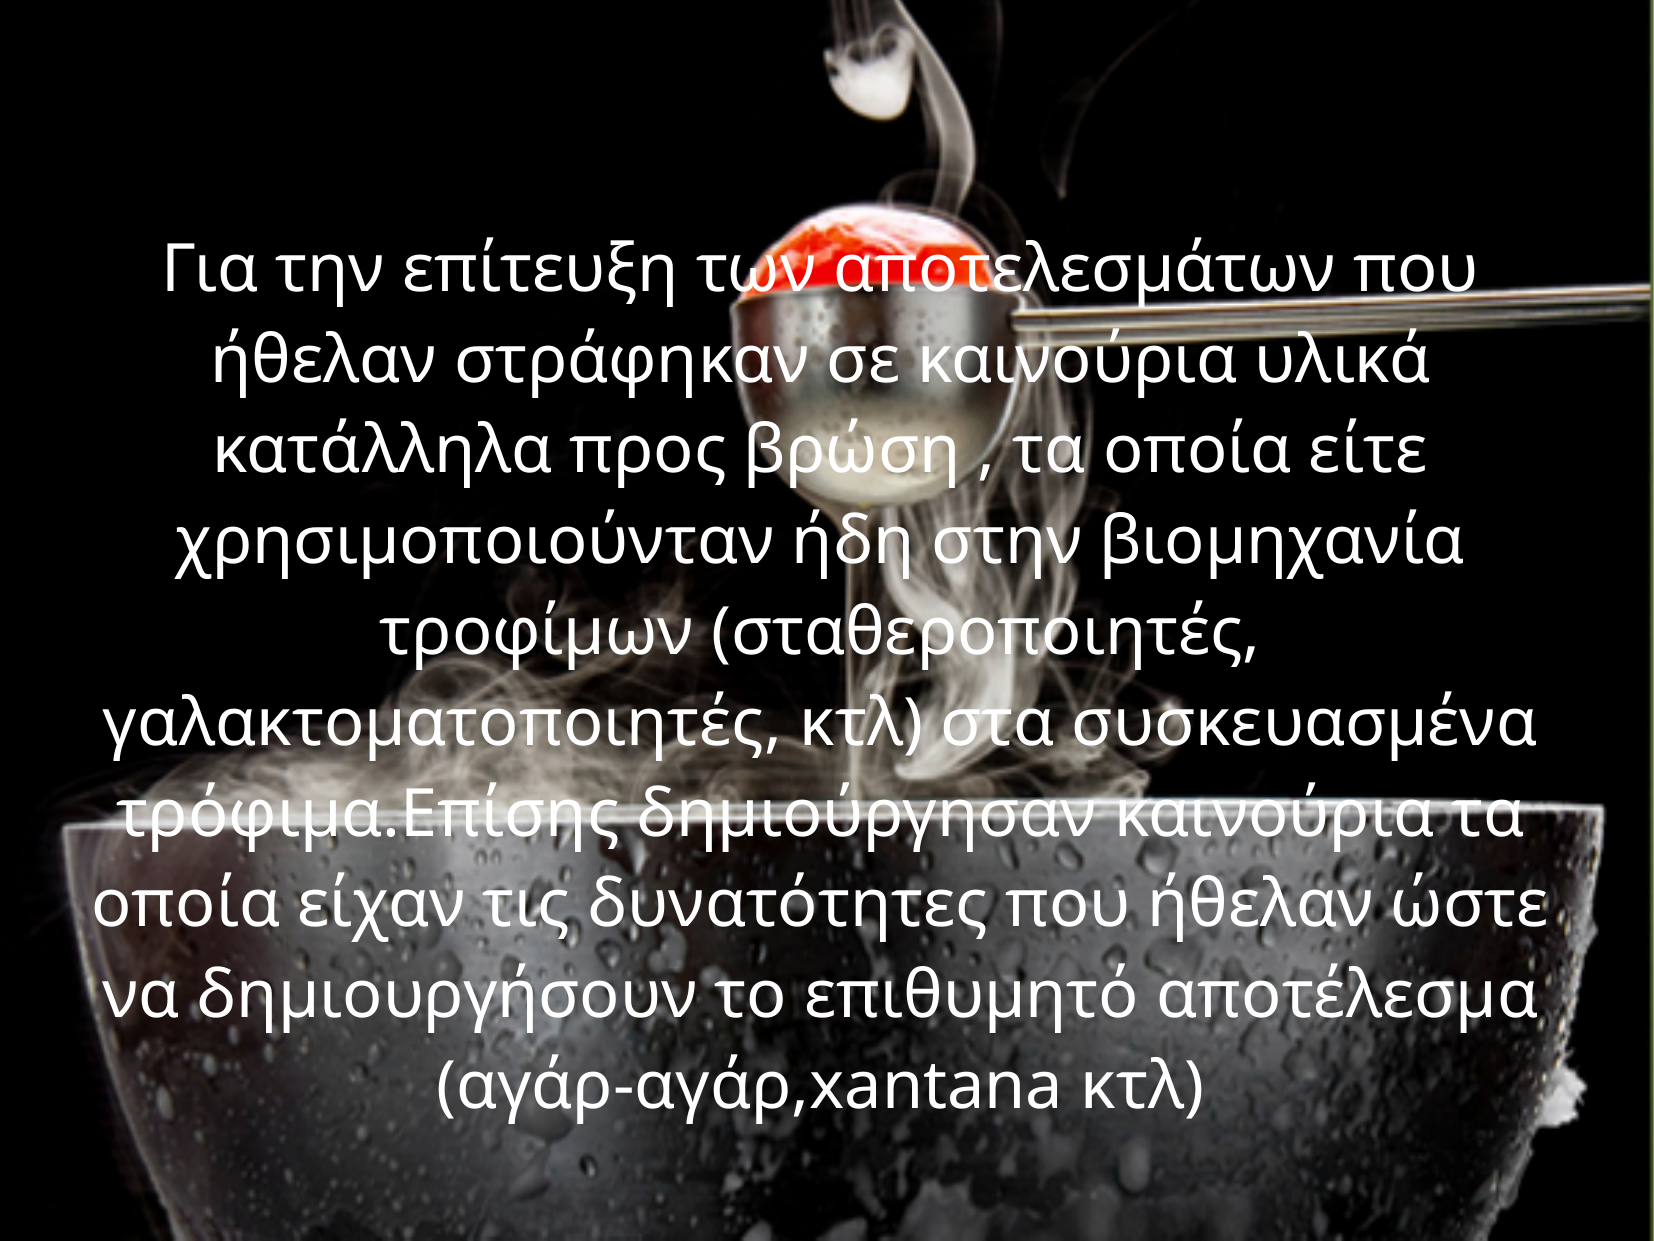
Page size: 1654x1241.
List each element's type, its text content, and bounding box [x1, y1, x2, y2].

subtitle Για την επίτευξη των αποτελεσμάτων που ήθελαν στράφηκαν σε καινούρια υλικά κατάλληλα προς βρώση , τα οποία είτε χρησιμοποιούνταν ήδη στην βιομηχανία τροφίμων (σταθεροποιητές, γαλακτοματοποιητές, κτλ) στα συσκευασμένα τρόφιμα.Επίσης δημιούργησαν καινούρια τα οποία είχαν τις δυνατότητες που ήθελαν ώστε να δημιουργήσουν το επιθυμητό αποτέλεσμα (αγάρ-αγάρ,xantana κτλ) [76, 255, 1565, 1093]
picture [0, 0, 1654, 1241]
